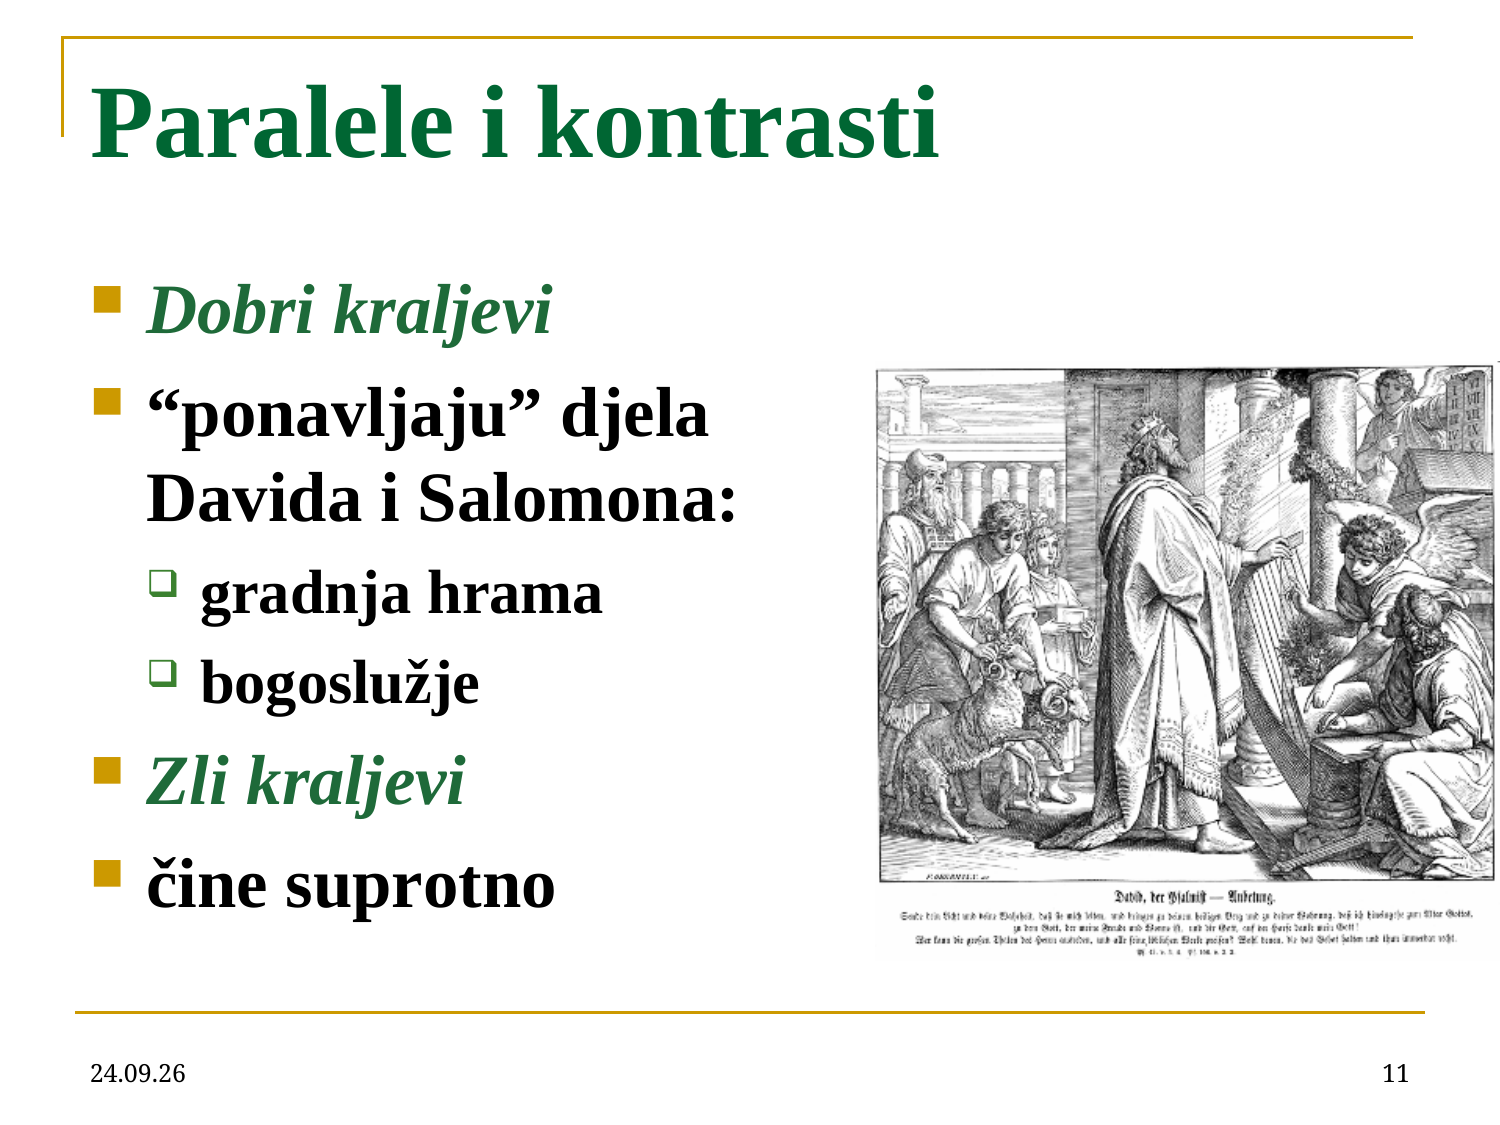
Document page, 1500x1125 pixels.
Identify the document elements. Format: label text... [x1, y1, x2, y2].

text_box 03.12.25 [74, 1024, 426, 1100]
text_box <number> [1074, 1024, 1426, 1100]
list Dobri kraljevi “ponavljaju” djela Davida i Salomona: gradnja hrama bogoslužje Zli kraljevi čine suprotno [75, 255, 880, 1006]
title Paralele i kontrasti [75, 45, 1426, 233]
picture [875, 361, 1500, 961]
